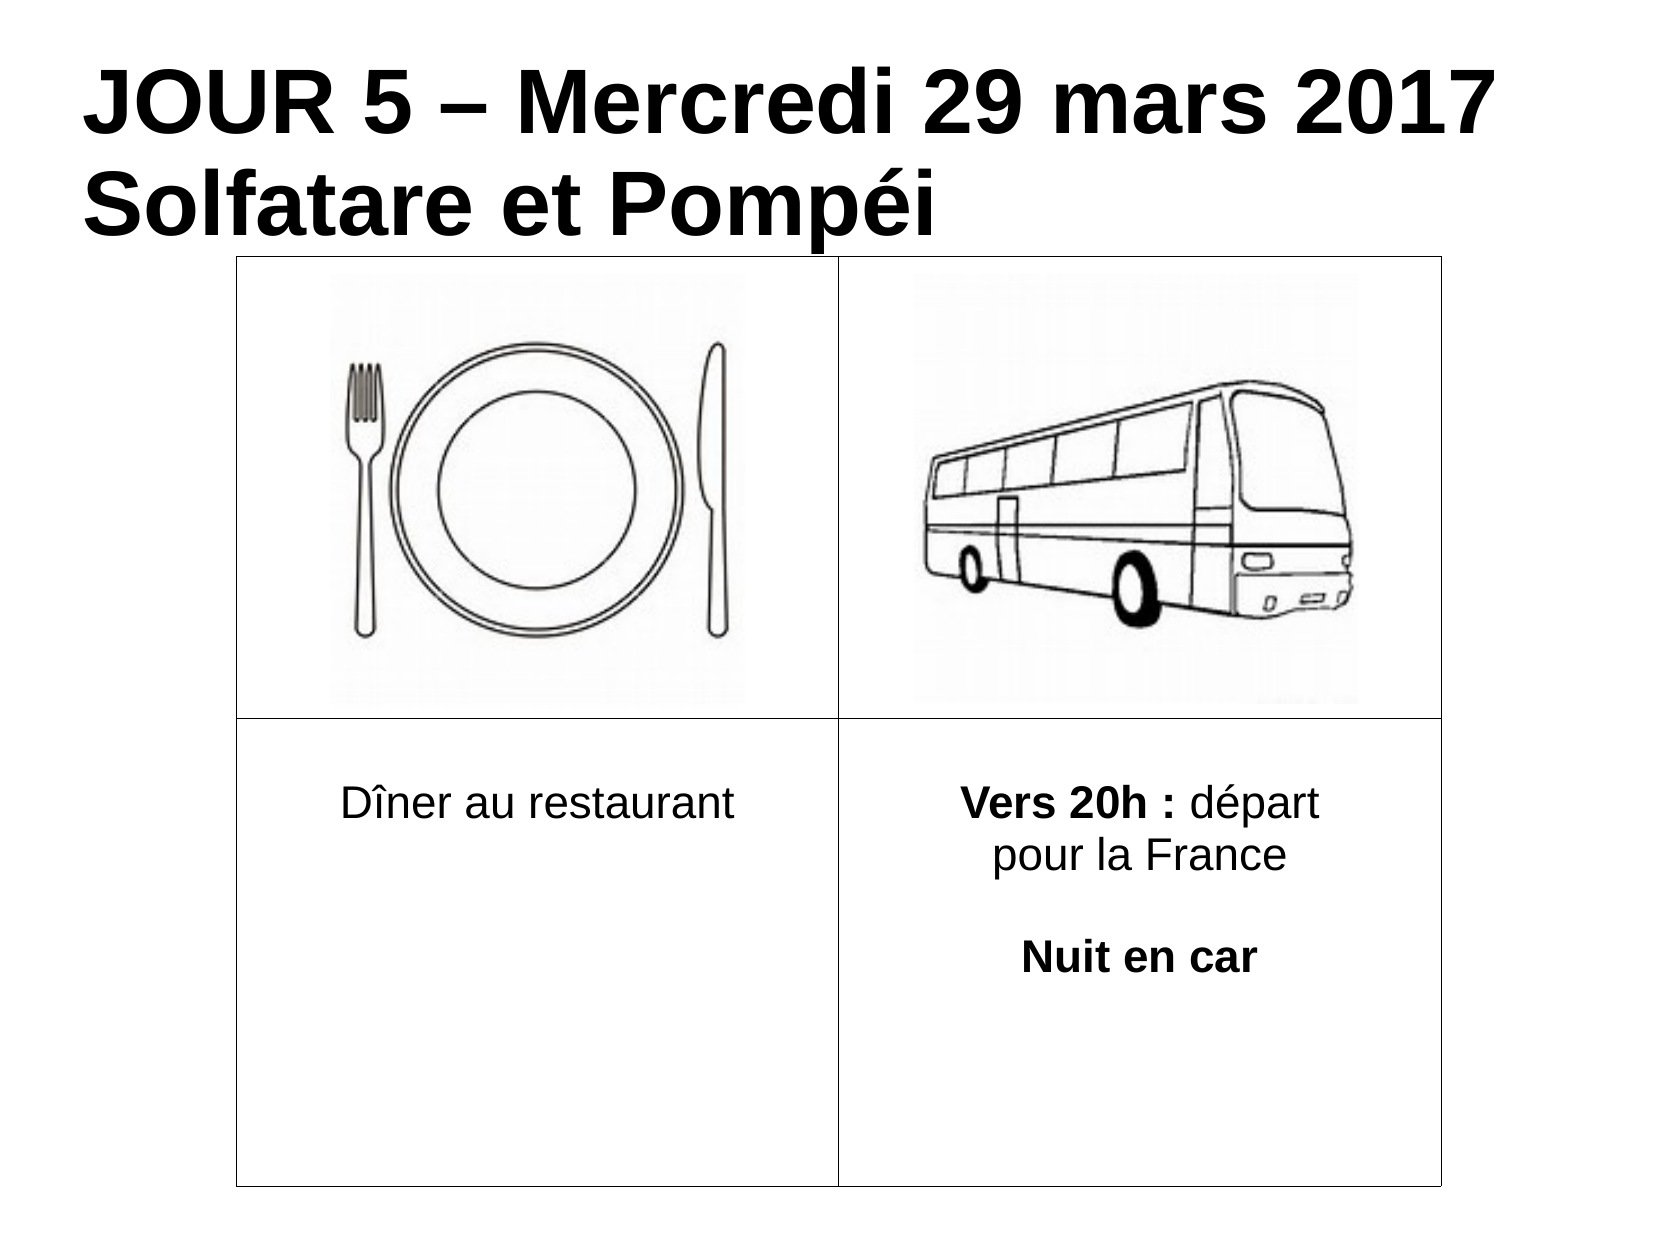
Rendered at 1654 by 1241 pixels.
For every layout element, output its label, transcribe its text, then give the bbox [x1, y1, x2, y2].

table_cell Vers 20h : départ pour la France Nuit en car [839, 719, 1441, 1186]
table_header [839, 257, 1441, 718]
picture [330, 272, 745, 709]
title JOUR 5 – Mercredi 29 mars 2017 Solfatare et Pompéi [82, 49, 1571, 257]
picture [914, 273, 1359, 704]
table_cell Dîner au restaurant [237, 719, 838, 1186]
table_header [237, 257, 838, 718]
